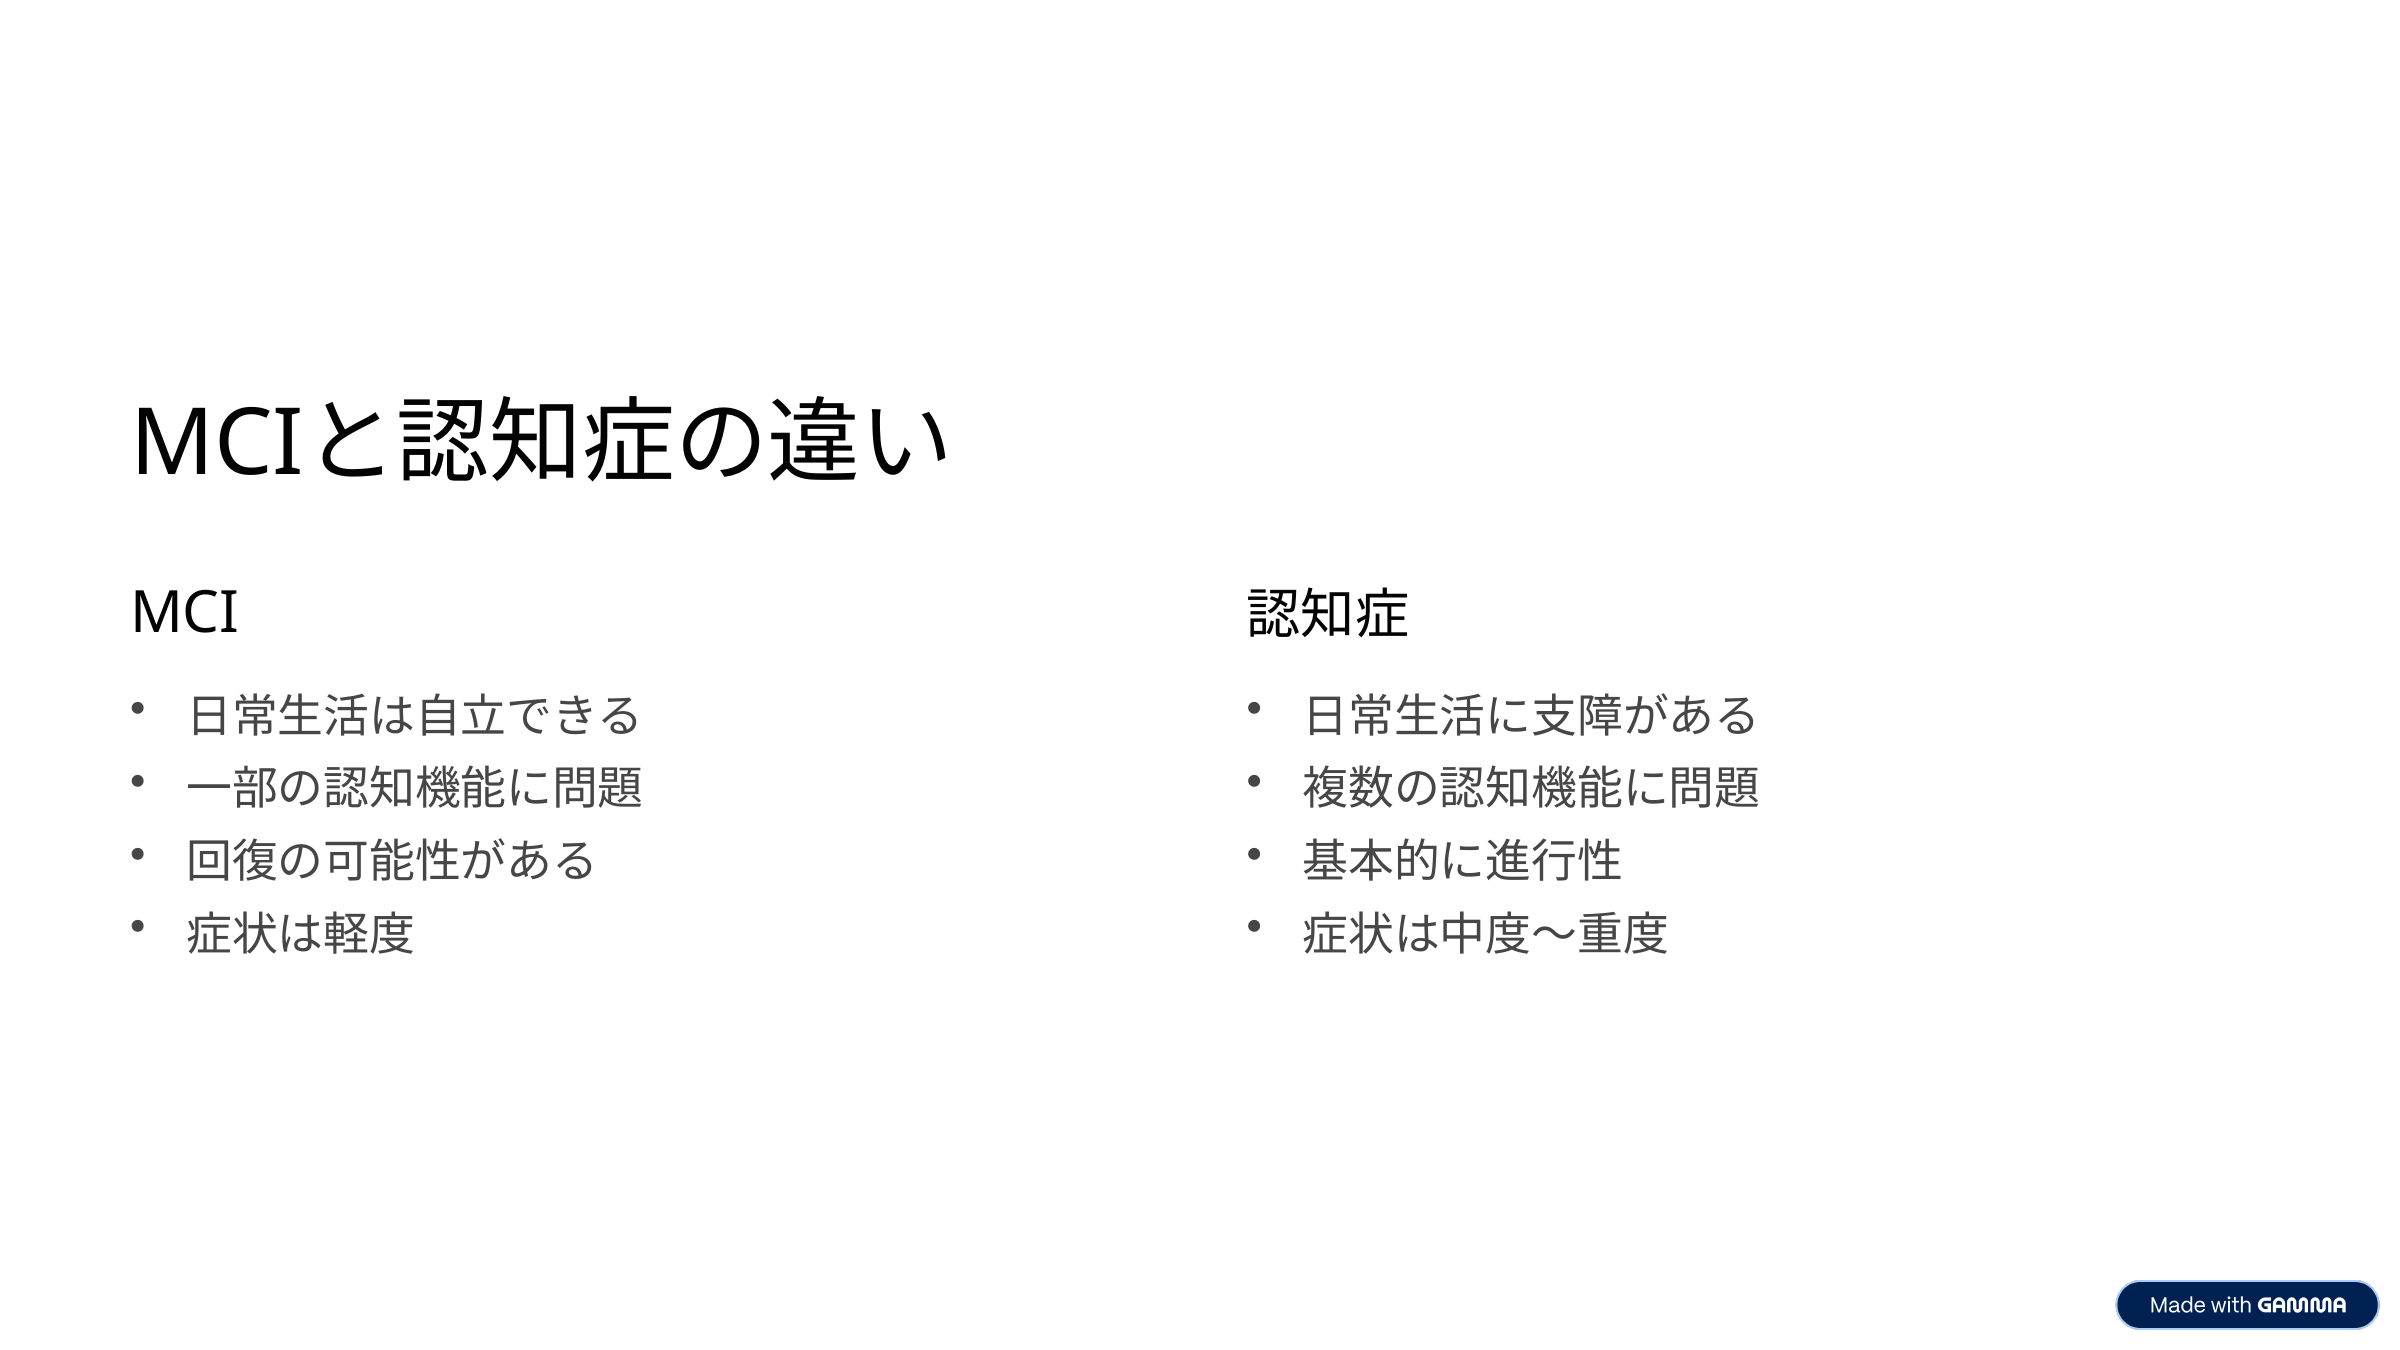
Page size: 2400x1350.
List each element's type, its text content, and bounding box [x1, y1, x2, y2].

text_box 日常生活は自立できる [130, 682, 1155, 742]
text_box 症状は軽度 [130, 899, 1155, 960]
text_box MCIと認知症の違い [130, 377, 1061, 494]
text_box 回復の可能性がある [130, 827, 1155, 887]
picture [2106, 1271, 2389, 1339]
text_box 症状は中度～重度 [1246, 899, 2271, 960]
text_box 認知症 [1246, 586, 1712, 645]
text_box MCI [130, 586, 596, 645]
text_box 日常生活に支障がある [1246, 682, 2271, 742]
text_box 複数の認知機能に問題 [1246, 754, 2271, 815]
text_box 一部の認知機能に問題 [130, 754, 1155, 815]
text_box 基本的に進行性 [1246, 827, 2271, 887]
